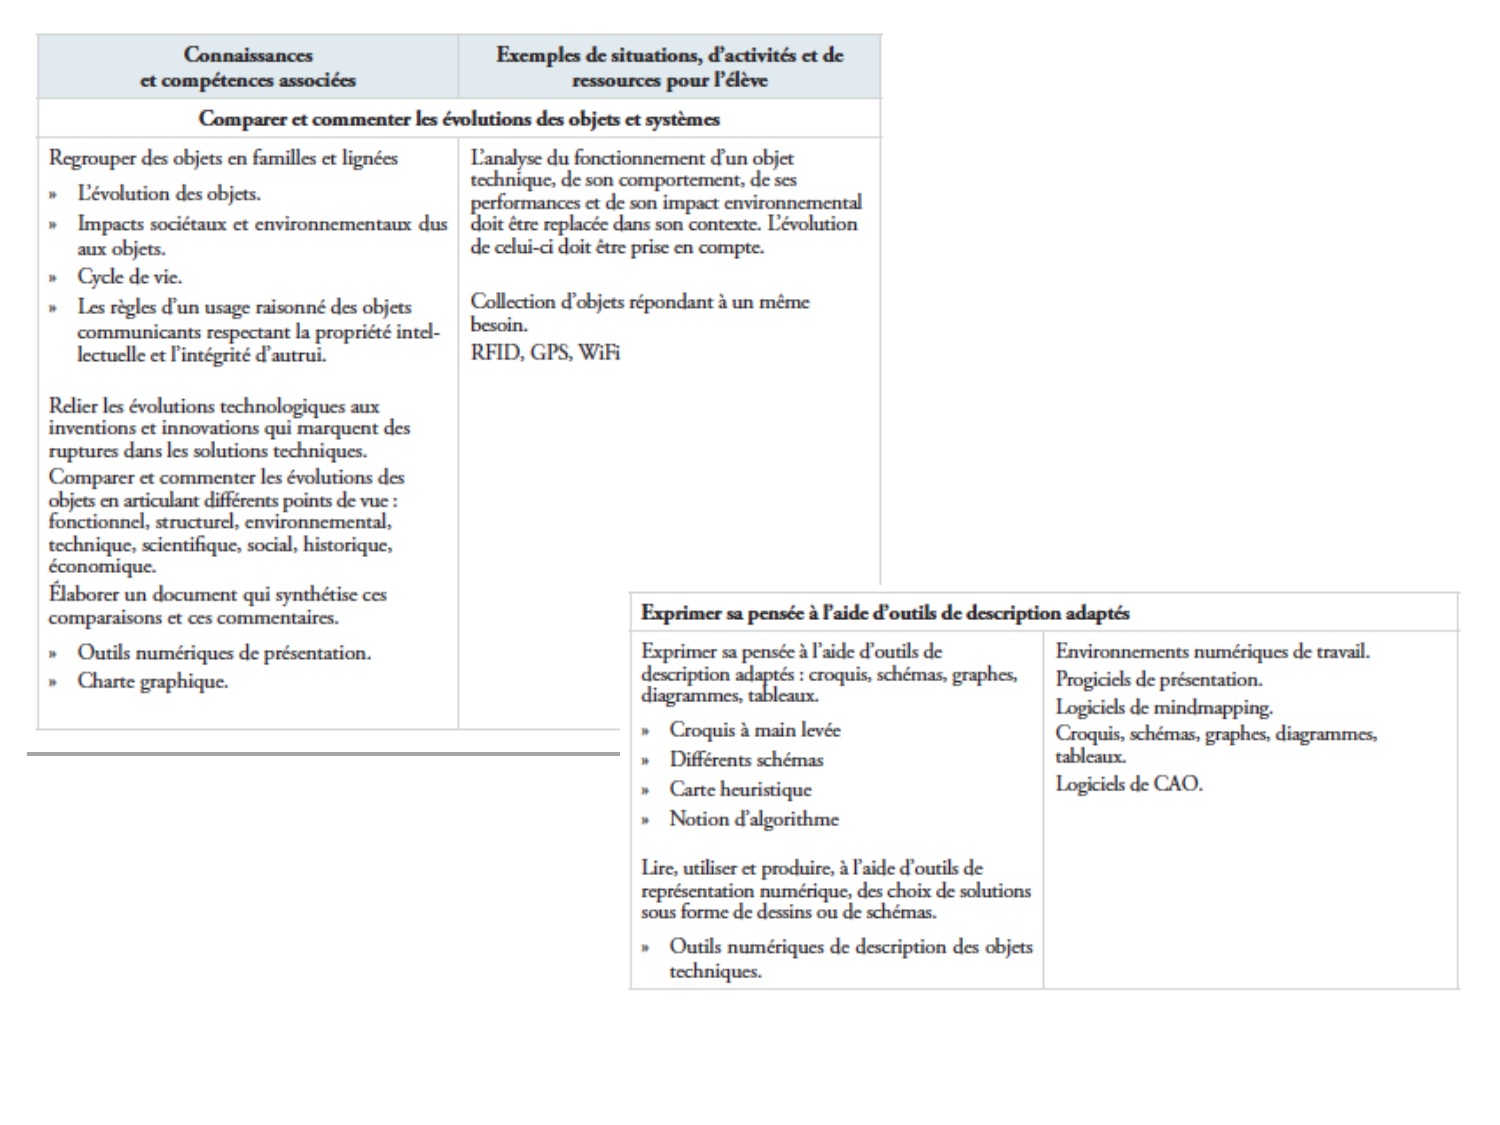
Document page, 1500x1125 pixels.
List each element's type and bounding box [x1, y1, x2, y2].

picture [27, 25, 1473, 1006]
